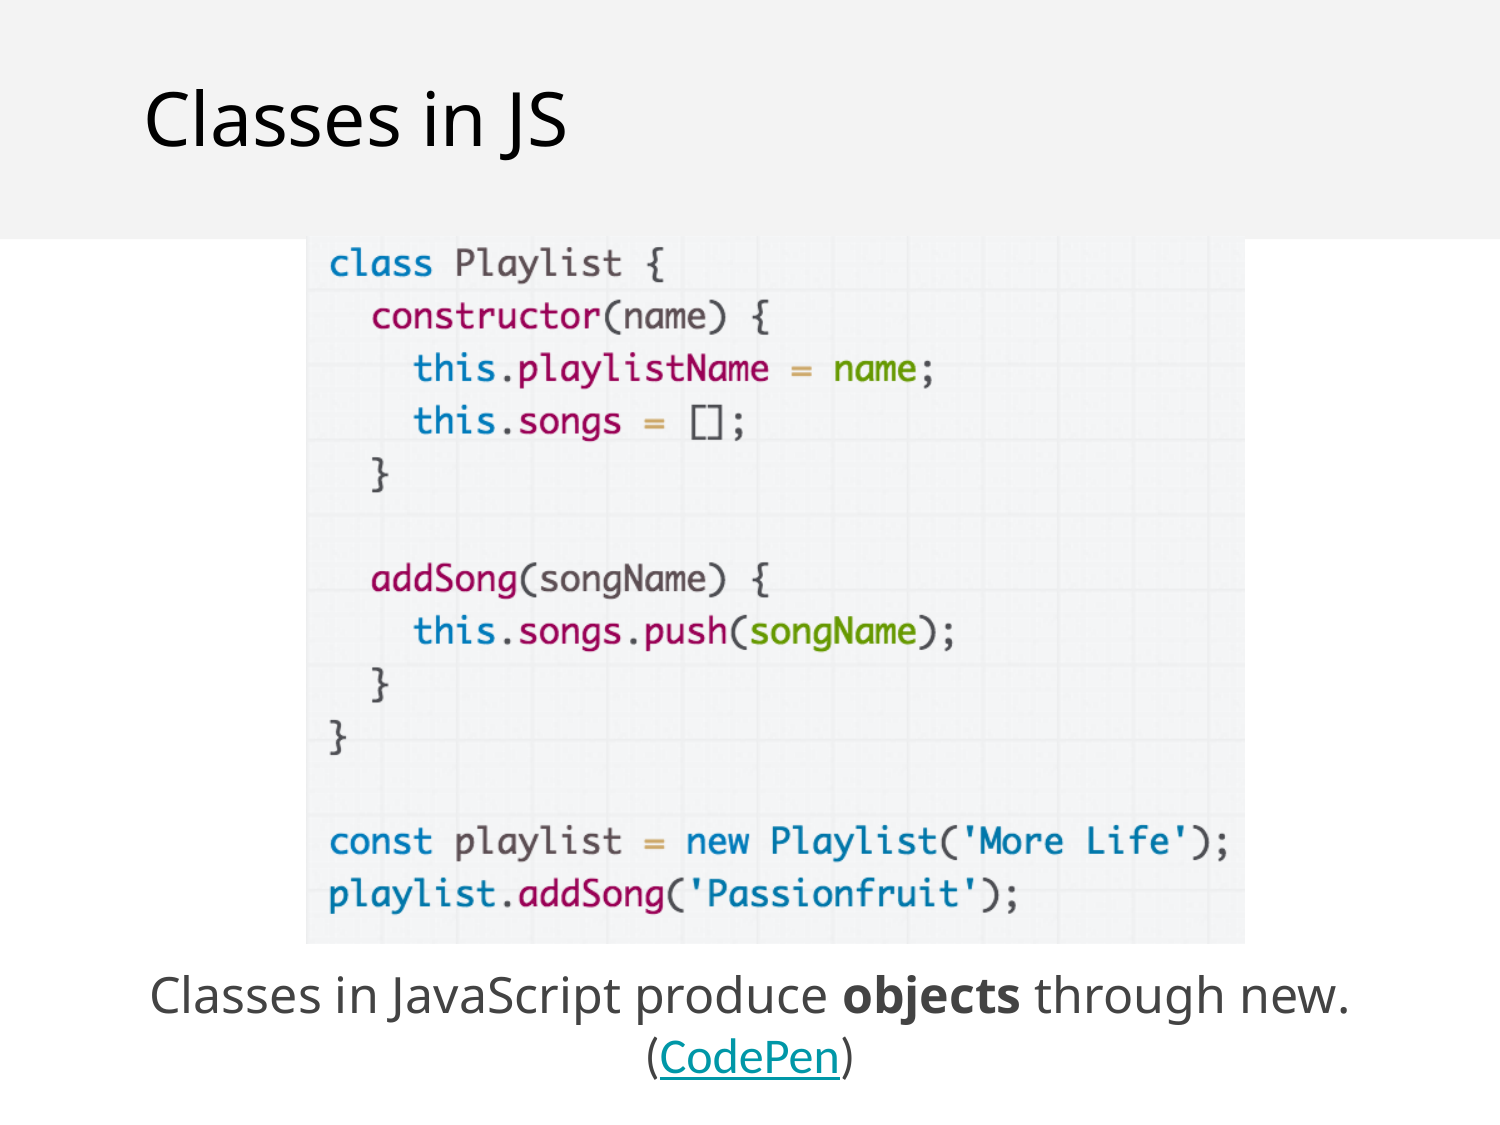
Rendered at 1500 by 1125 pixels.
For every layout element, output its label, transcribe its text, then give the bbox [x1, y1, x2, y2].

list Classes in JavaScript produce objects through new. (CodePen) [128, 946, 1372, 1100]
picture [306, 236, 1245, 944]
title Classes in JS [128, 56, 1372, 183]
